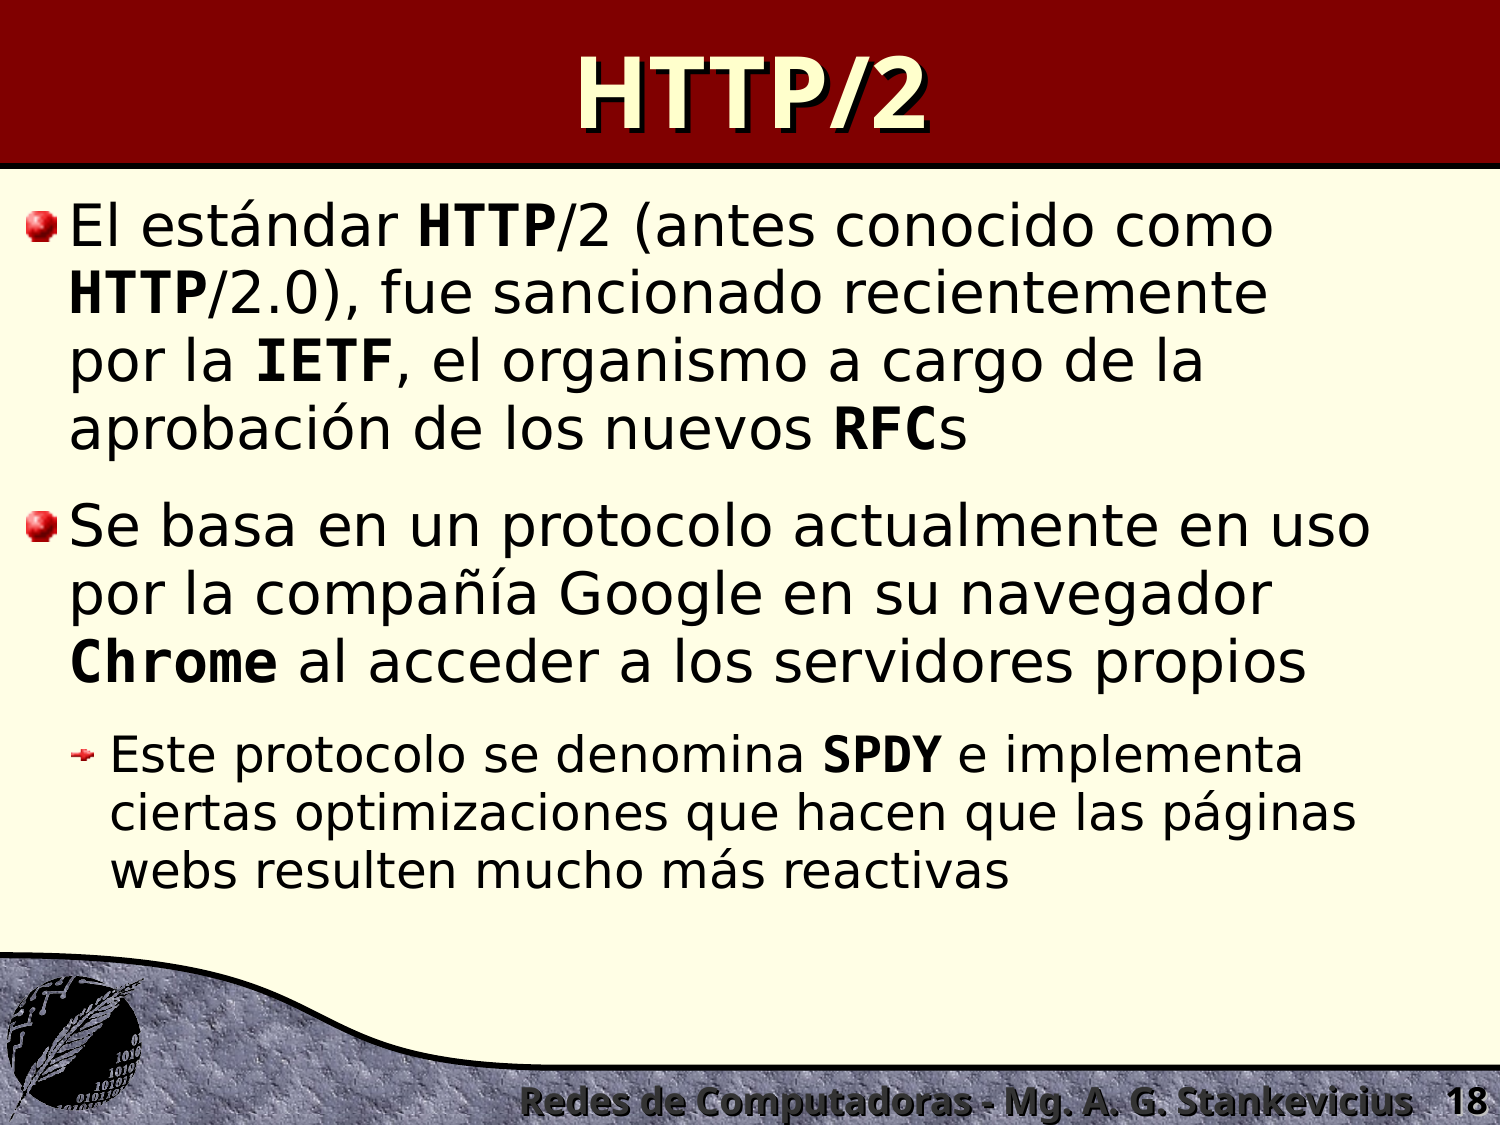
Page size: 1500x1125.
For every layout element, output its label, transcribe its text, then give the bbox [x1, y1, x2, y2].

picture [0, 959, 1500, 1125]
picture [790, 1100, 795, 1110]
title HTTP/2 [15, 5, 1485, 160]
picture [1047, 1100, 1054, 1110]
list El estándar HTTP/2 (antes conocido como HTTP/2.0), fue sancionado recientemente por la IETF, el organismo a cargo de la aprobación de los nuevos RFCs Se basa en un protocolo actualmente en uso por la compañía Google en su navegador Chrome al acceder a los servidores propios Este protocolo se denomina SPDY e implementa ciertas optimizaciones que hacen que las páginas webs resulten mucho más reactivas [11, 192, 1486, 901]
